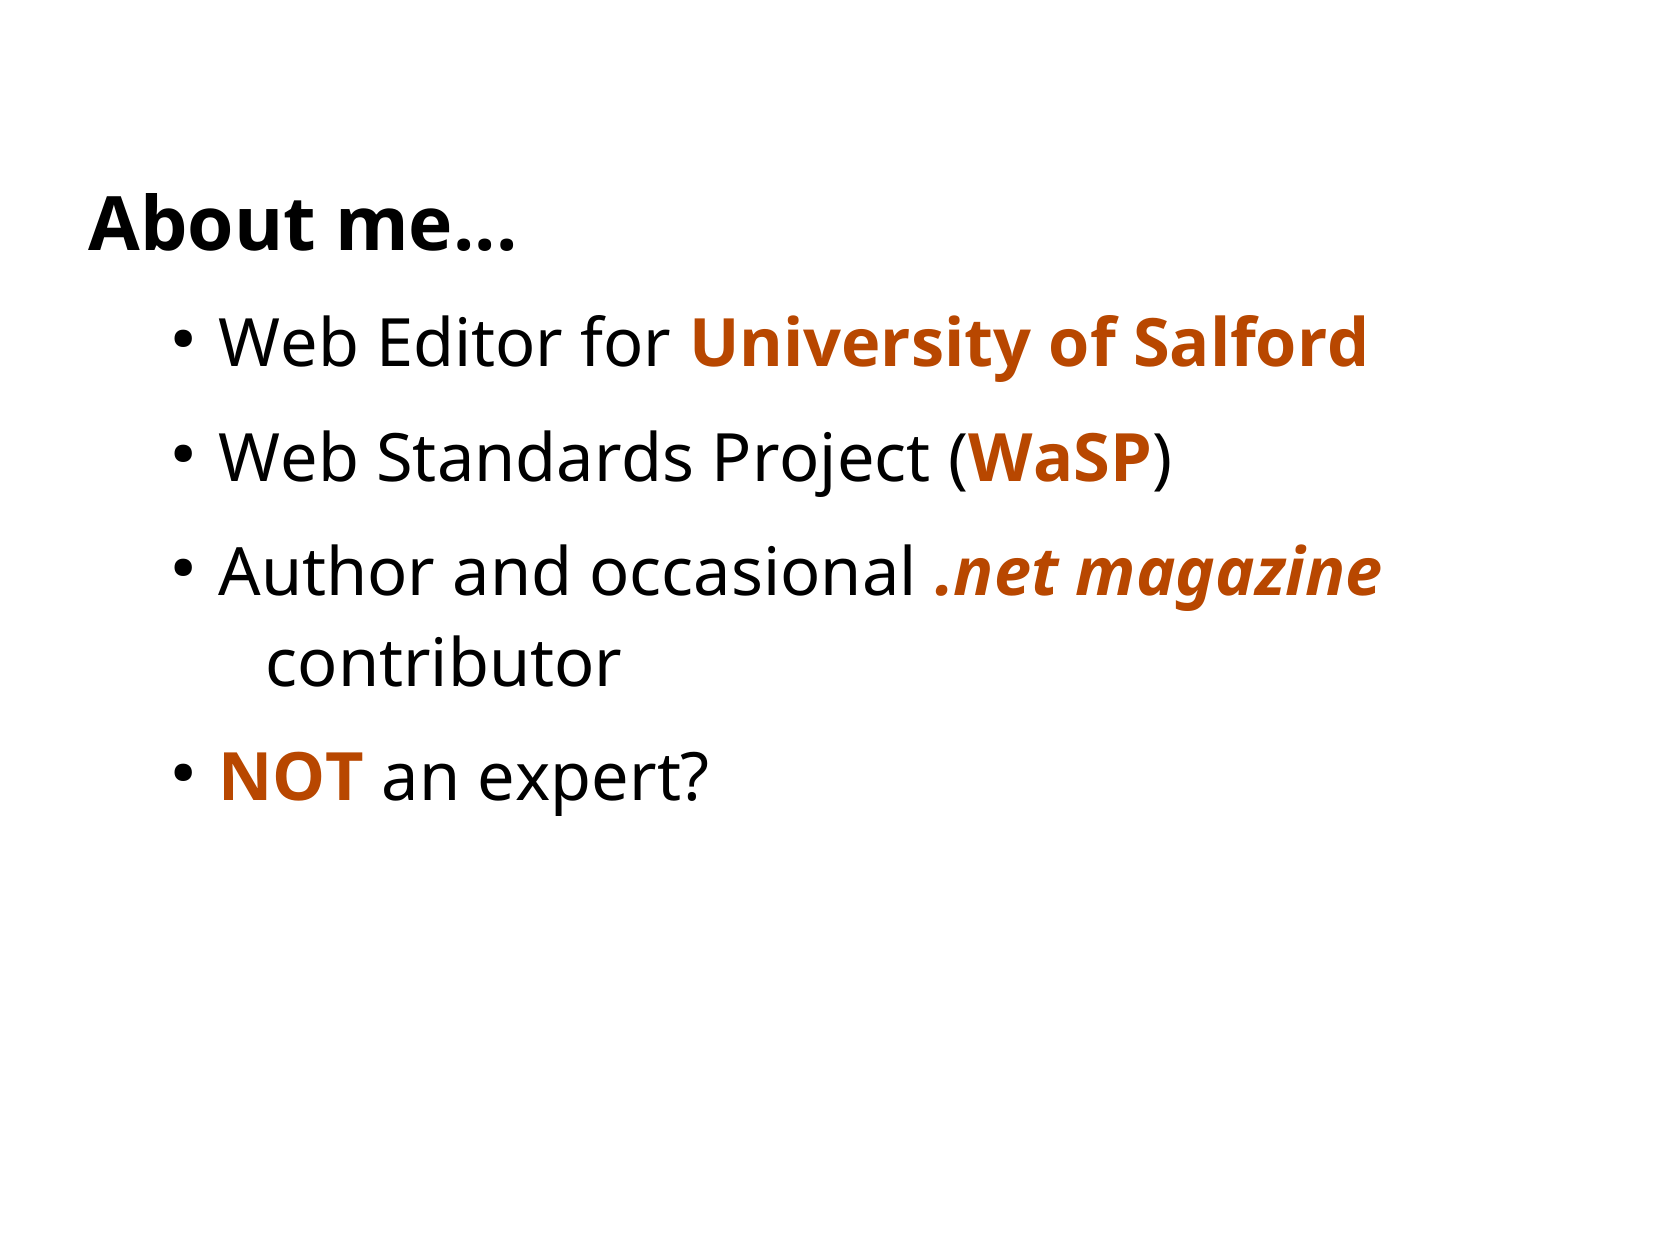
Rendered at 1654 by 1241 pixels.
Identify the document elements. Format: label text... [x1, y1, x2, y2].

title About me... [88, 176, 1565, 267]
list Web Editor for University of Salford Web Standards Project (WaSP) Author and occasional .net magazine contributor NOT an expert? [88, 295, 1565, 1152]
